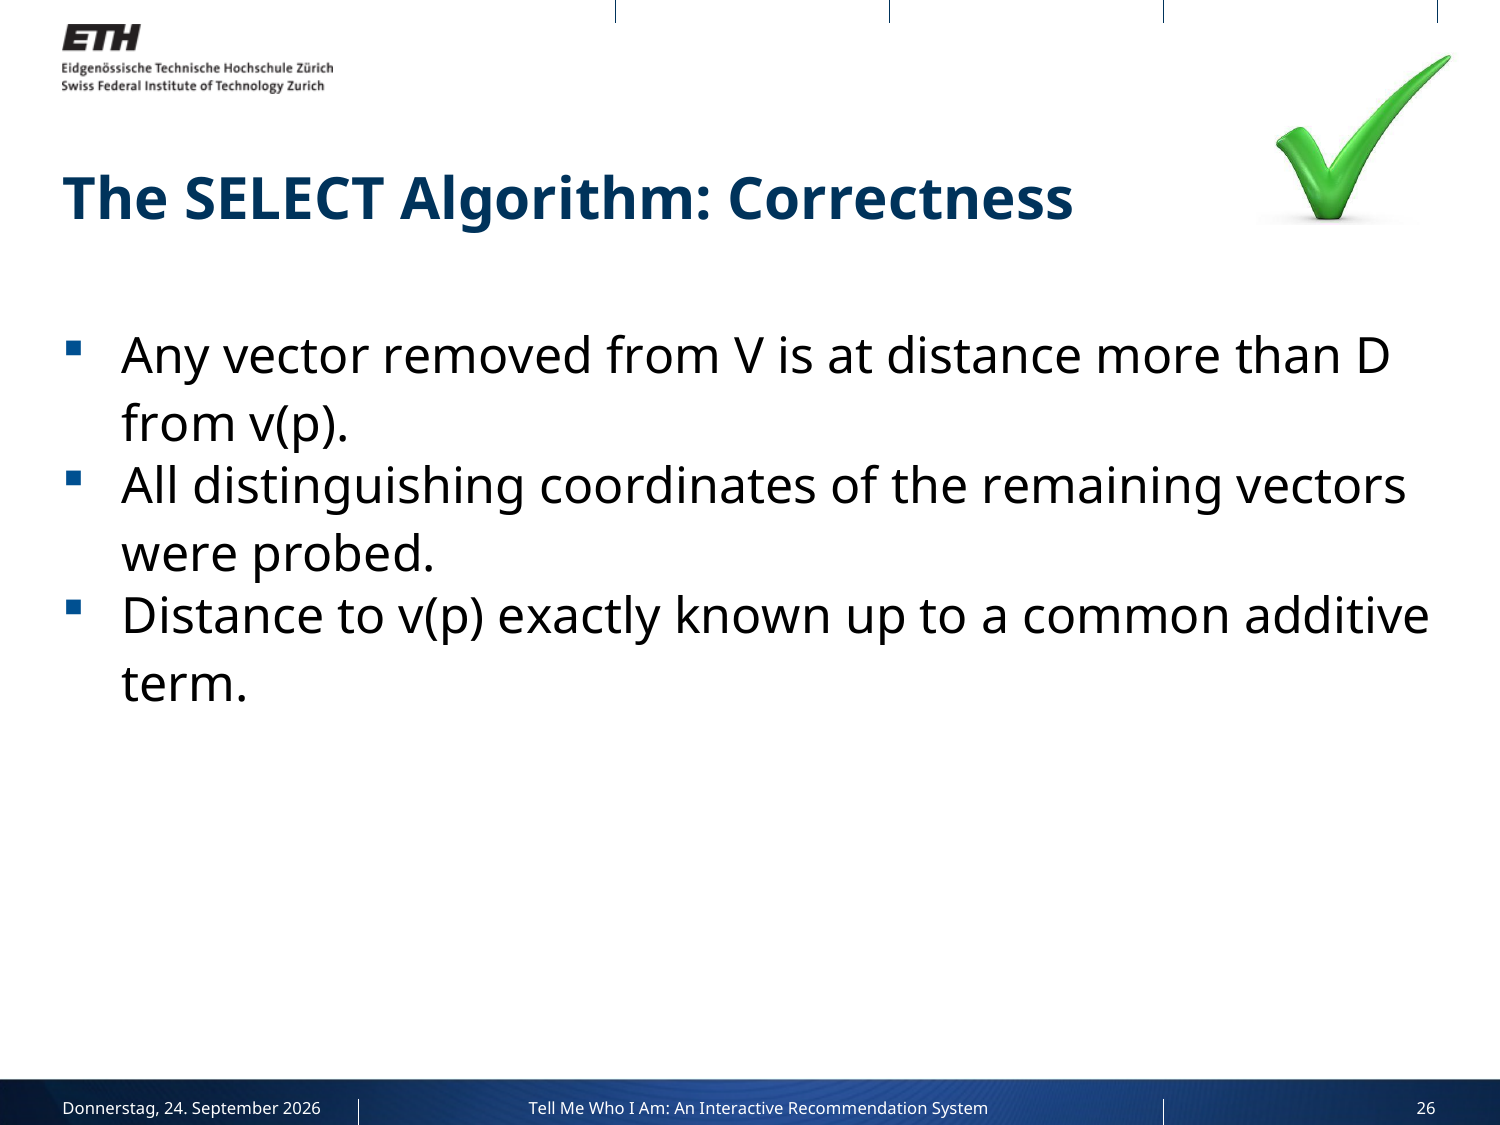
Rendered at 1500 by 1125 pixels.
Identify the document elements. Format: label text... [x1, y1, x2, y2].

picture [1256, 25, 1463, 225]
picture [0, 1078, 1500, 1125]
picture [62, 24, 333, 94]
list Distance to v(p) exactly known up to a common additive term. [62, 579, 1438, 710]
list Any vector removed from V is at distance more than D from v(p). [62, 319, 1438, 449]
title The SELECT Algorithm: Correctness [62, 157, 1438, 281]
list All distinguishing coordinates of the remaining vectors were probed. [62, 449, 1438, 579]
